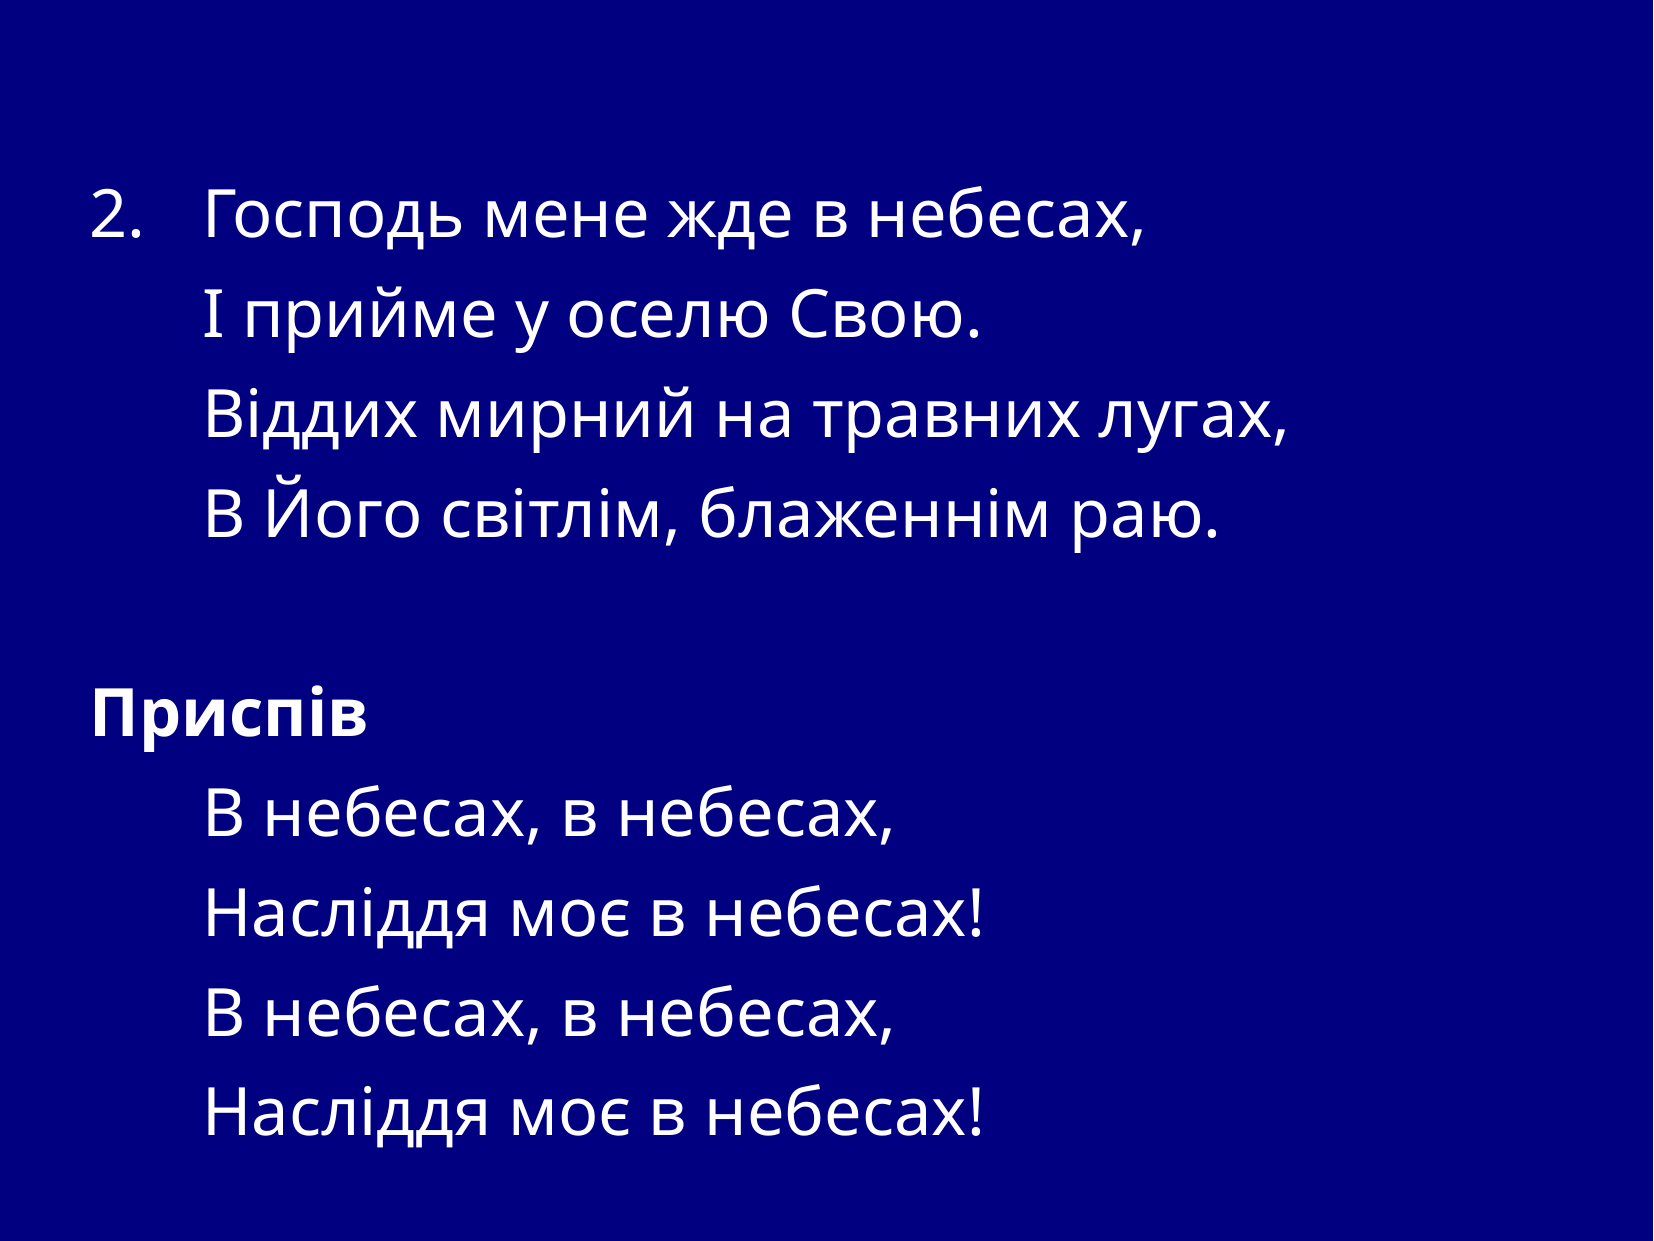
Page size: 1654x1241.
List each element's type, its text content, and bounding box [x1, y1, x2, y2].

text_box 2. Господь мене жде в небесах, І прийме у оселю Свою. Віддих мирний на травних лугах, В Його світлім, блаженнім раю. Приспів В небесах, в небесах, Насліддя моє в небесах! В небесах, в небесах, Насліддя моє в небесах! [75, 150, 1576, 1163]
